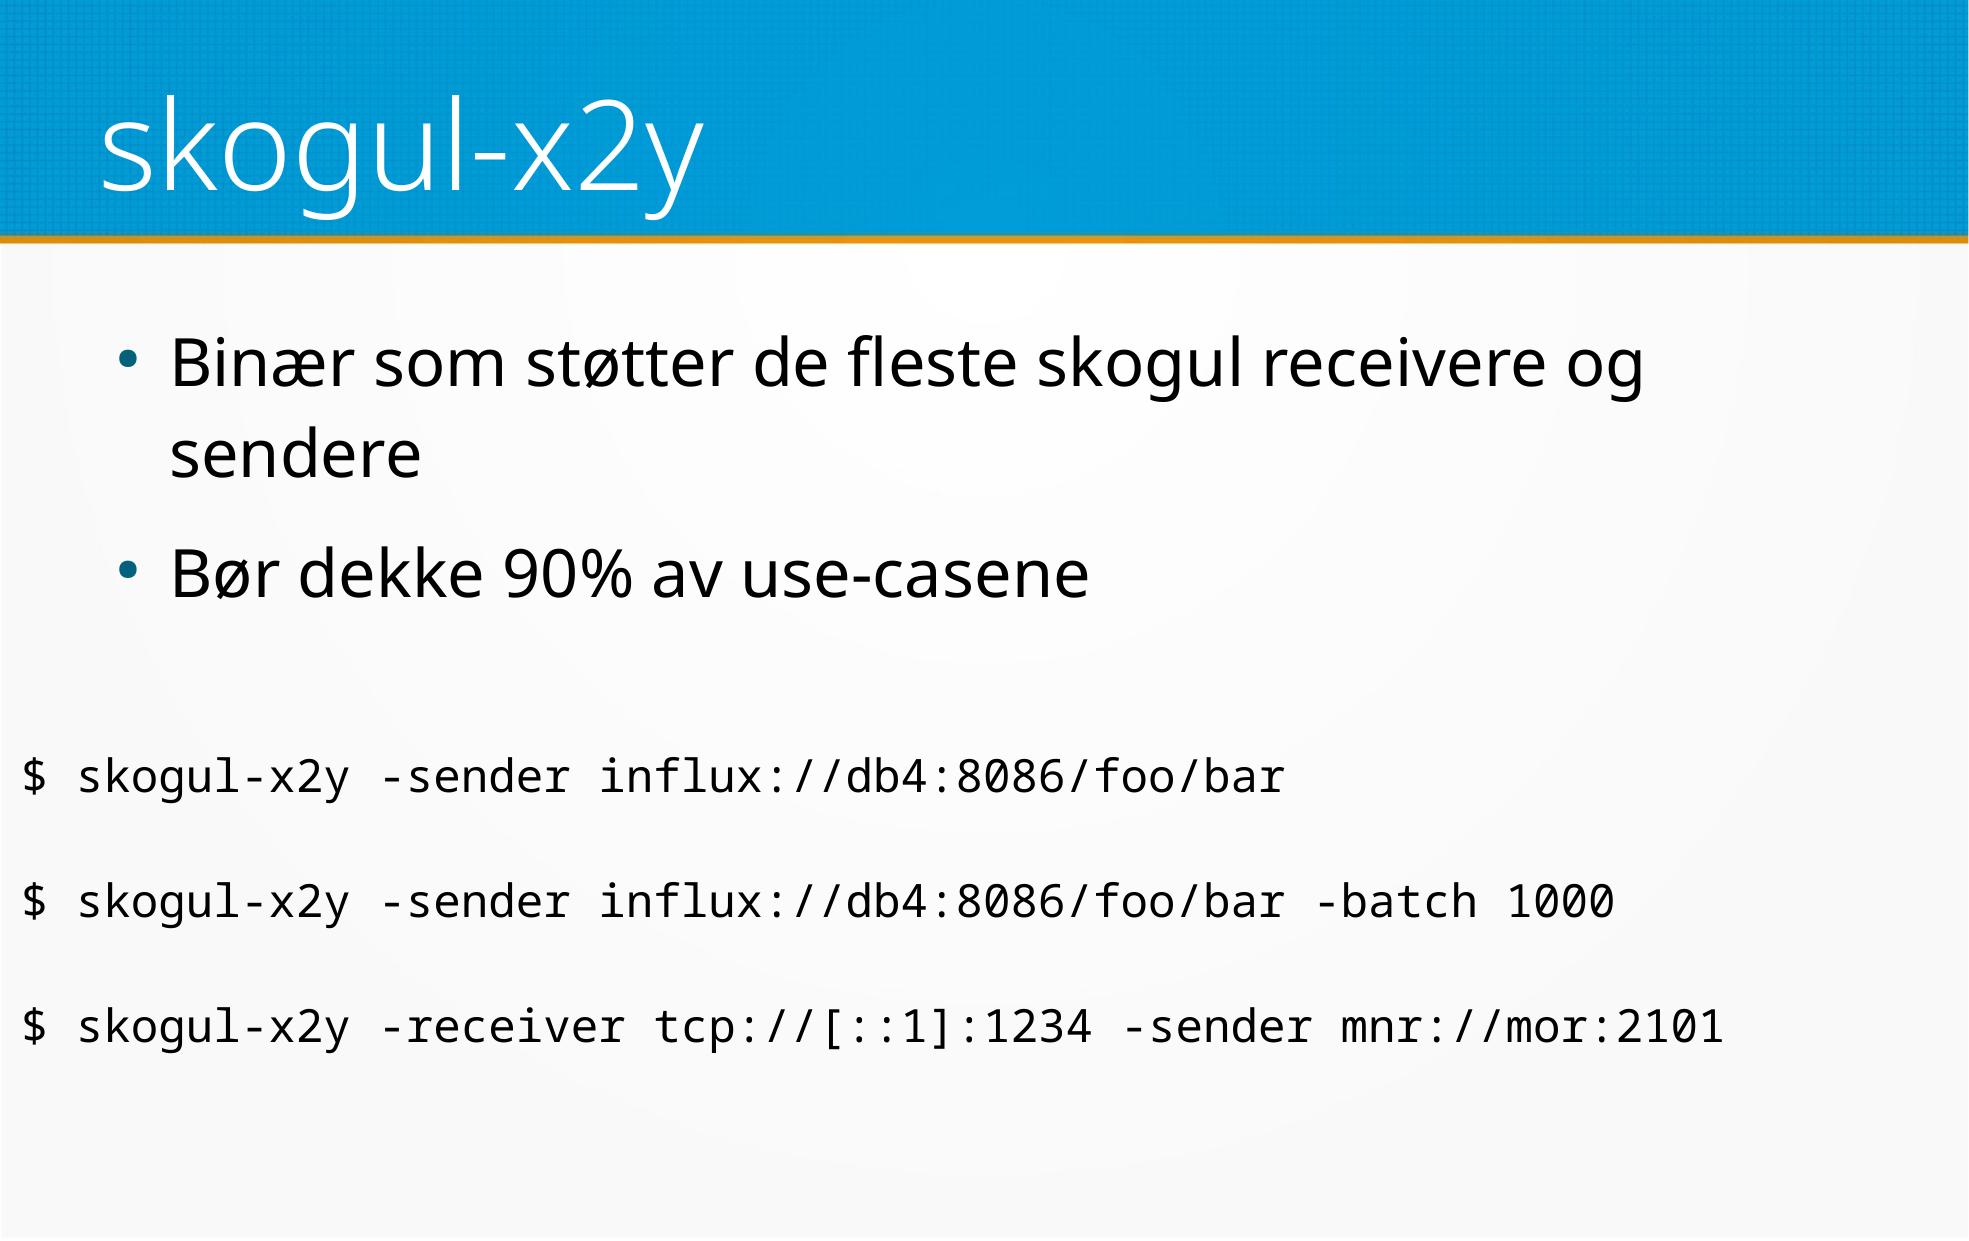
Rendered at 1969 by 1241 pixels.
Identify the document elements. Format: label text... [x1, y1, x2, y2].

picture [1018, 762, 1029, 773]
picture [1211, 770, 1224, 779]
picture [468, 770, 480, 779]
picture [1045, 775, 1058, 779]
picture [137, 1021, 151, 1039]
picture [963, 762, 974, 773]
picture [1679, 1021, 1691, 1039]
picture [1127, 770, 1141, 779]
picture [1540, 1021, 1554, 1039]
picture [495, 1021, 509, 1027]
picture [440, 770, 454, 777]
picture [908, 764, 917, 779]
picture [577, 1021, 591, 1027]
picture [522, 770, 536, 777]
picture [165, 770, 178, 779]
title skogul-x2y [98, 19, 1870, 227]
picture [112, 1021, 120, 1030]
picture [1155, 770, 1169, 779]
picture [551, 1021, 563, 1038]
picture [0, 233, 1969, 1241]
picture [35, 1028, 40, 1037]
picture [881, 770, 894, 779]
picture [495, 770, 508, 779]
picture [990, 762, 1001, 779]
picture [633, 770, 645, 779]
picture [193, 1021, 205, 1039]
picture [331, 1021, 343, 1038]
picture [1677, 1021, 1684, 1032]
picture [1072, 1021, 1081, 1031]
picture [165, 1021, 178, 1039]
picture [1237, 1021, 1250, 1039]
picture [1182, 1021, 1196, 1027]
text_box $ skogul-x2y -sender influx://db4:8086/foo/bar $ skogul-x2y -sender influx://db4:8086/foo/bar -batch 1000 $ skogul-x2y -receiver tcp://[::1]:1234 -sender mnr://mor:2101 [15, 779, 1969, 1021]
picture [997, 769, 1004, 779]
list Binær som støtter de fleste skogul receivere og sendere Bør dekke 90% av use-casene [98, 315, 1861, 646]
picture [852, 770, 865, 779]
picture [440, 1021, 454, 1027]
picture [716, 1021, 729, 1039]
picture [137, 770, 151, 779]
picture [1265, 1021, 1279, 1027]
